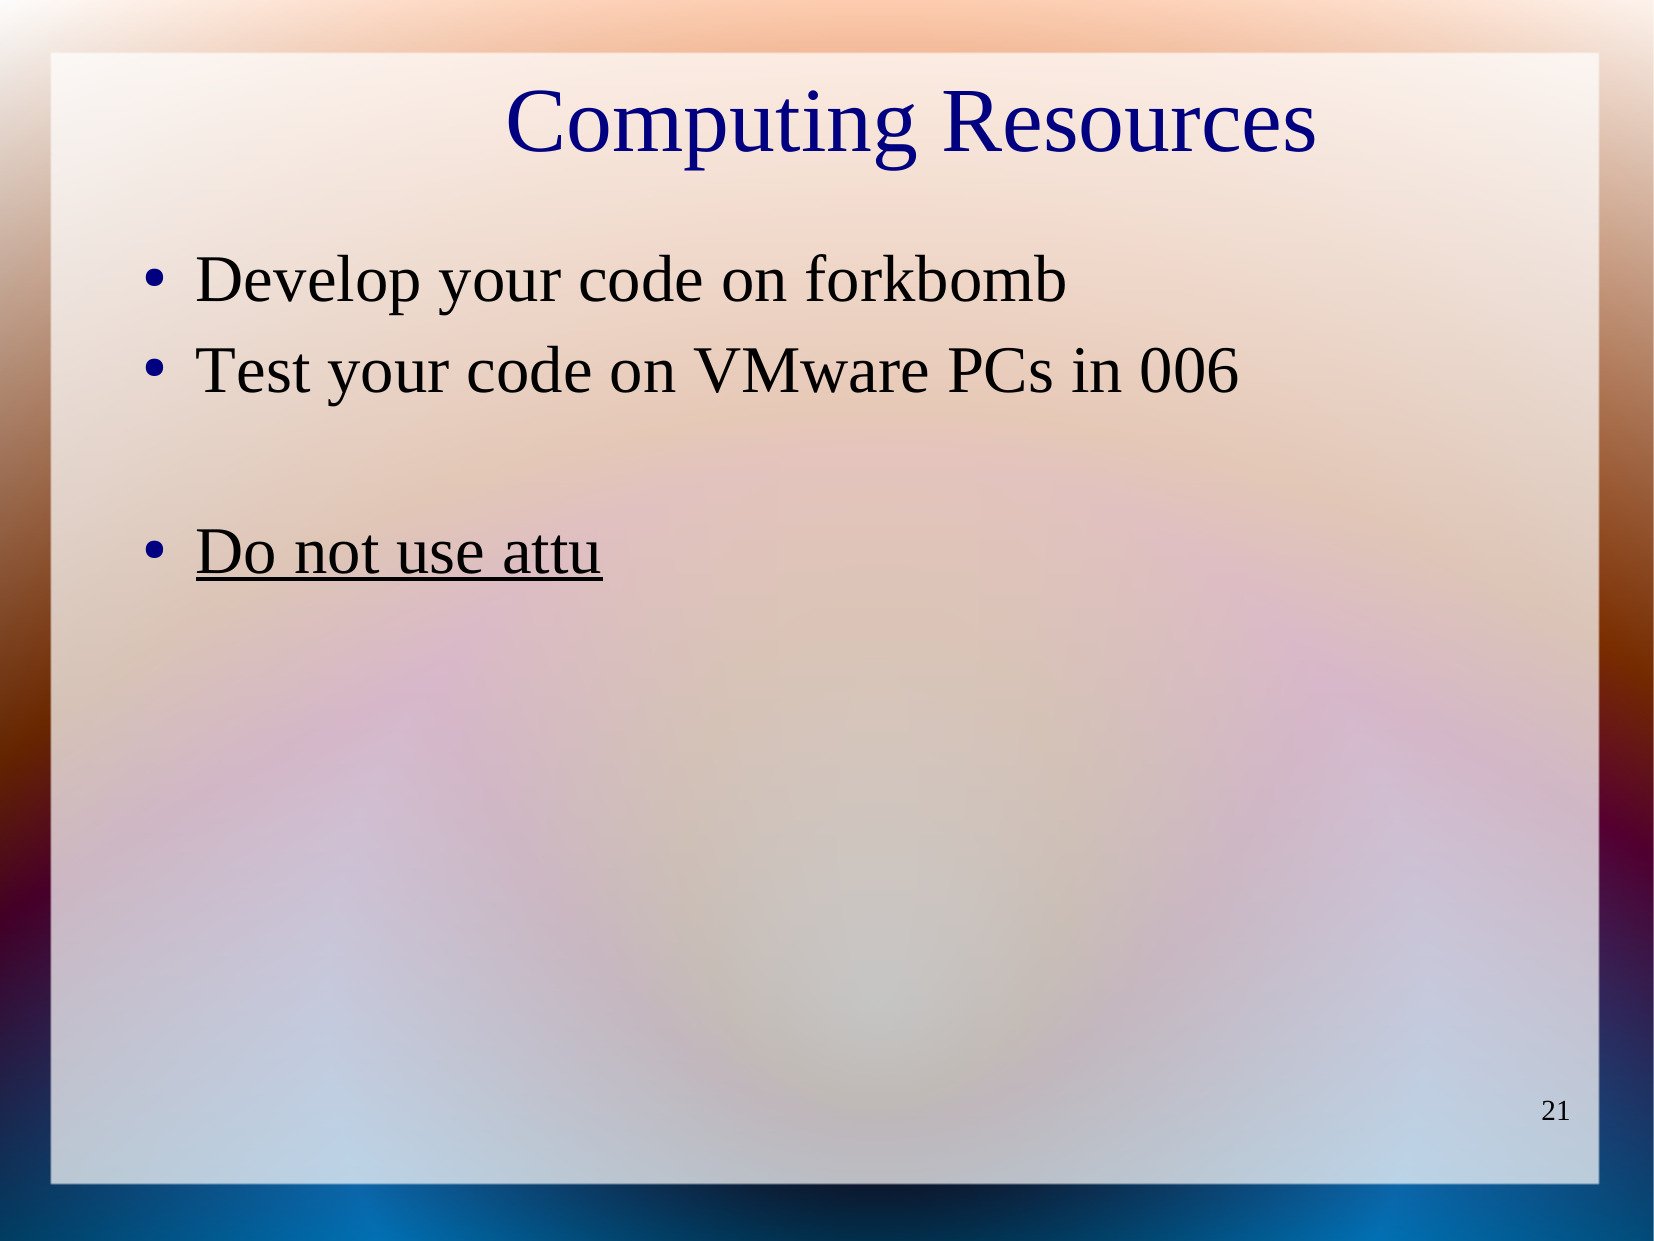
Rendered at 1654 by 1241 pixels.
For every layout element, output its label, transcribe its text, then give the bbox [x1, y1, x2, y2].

title Computing Resources [208, 38, 1618, 180]
list Develop your code on forkbomb Test your code on VMware PCs in 006 Do not use attu [110, 234, 1620, 1109]
picture [0, 0, 1654, 1241]
